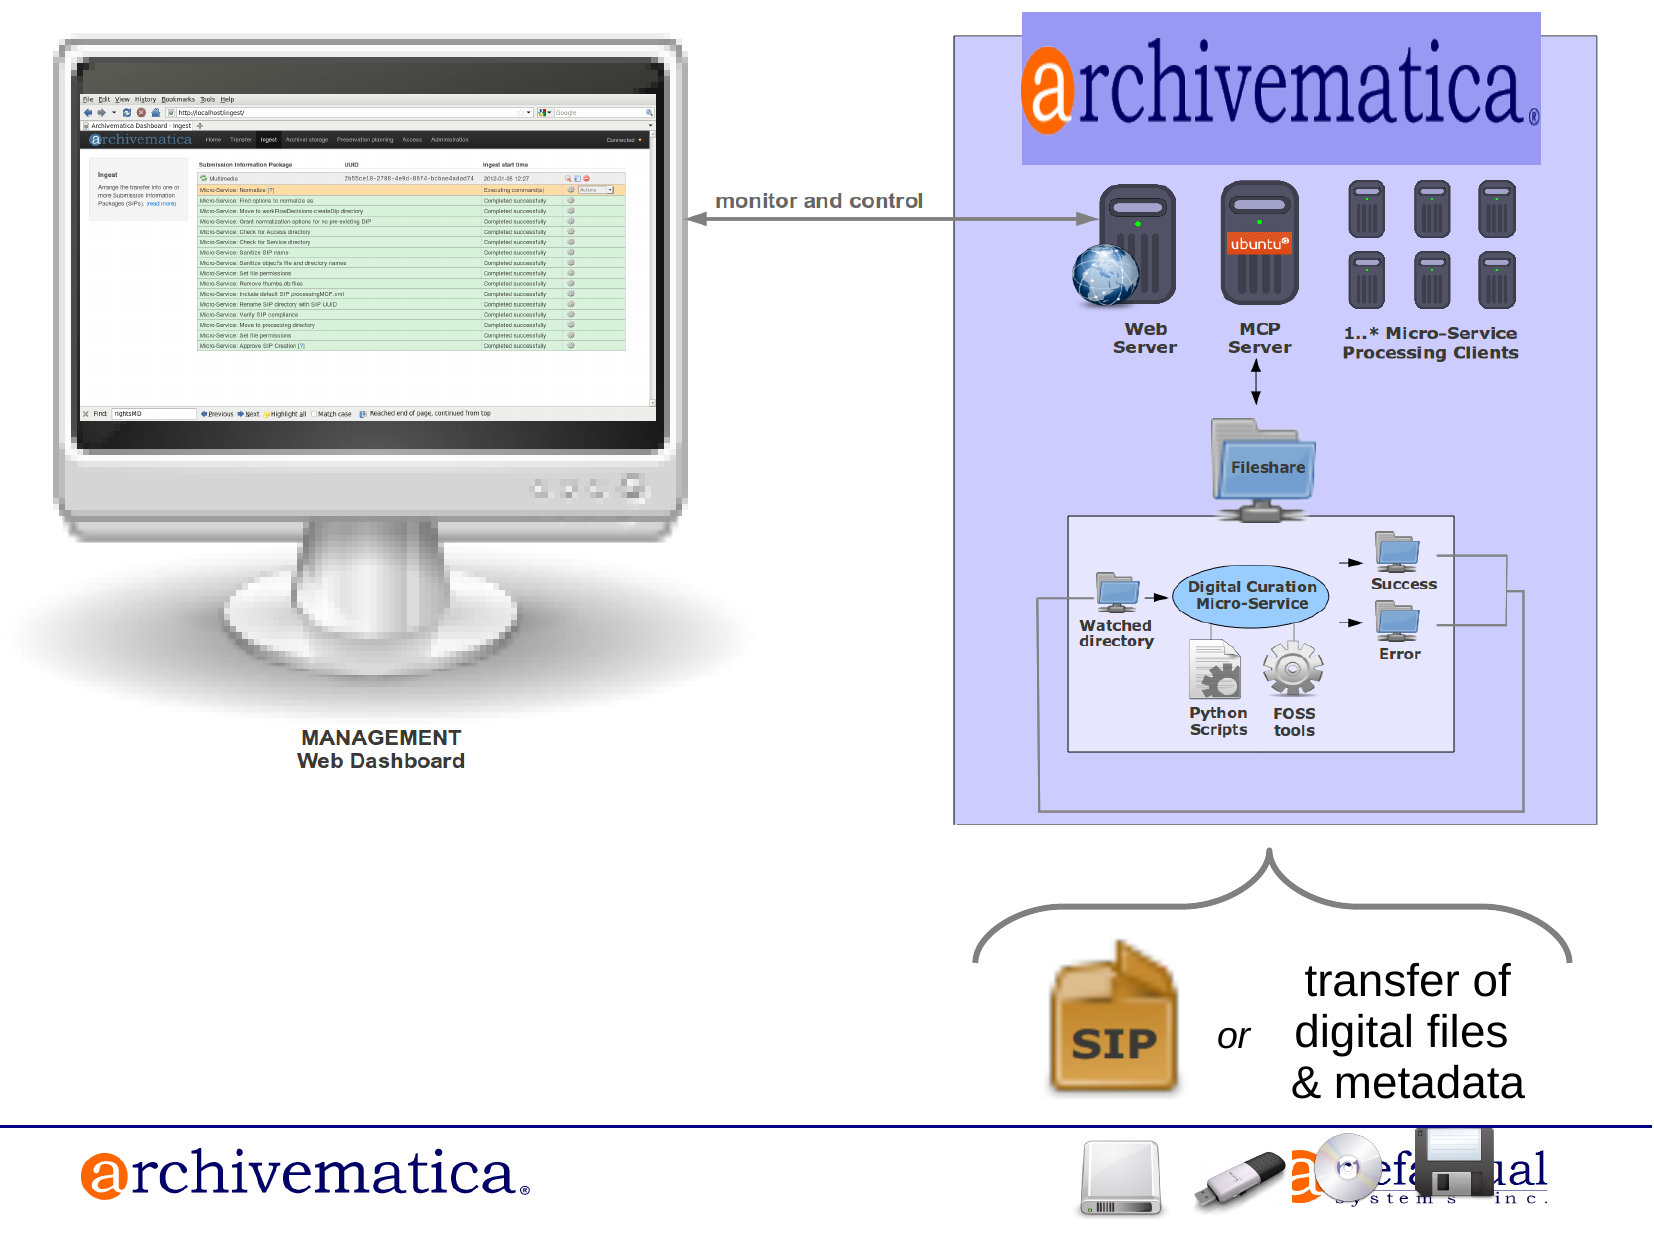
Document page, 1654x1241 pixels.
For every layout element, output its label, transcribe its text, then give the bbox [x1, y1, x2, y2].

picture [81, 1133, 531, 1216]
text_box [992, 866, 1553, 938]
text_box or [1202, 1006, 1266, 1139]
picture [1070, 1133, 1171, 1223]
picture [0, 0, 1654, 899]
text_box [937, 824, 1614, 938]
text_box transfer of digital files & metadata [1276, 947, 1540, 1116]
picture [1028, 932, 1196, 1107]
picture [1184, 1123, 1559, 1217]
